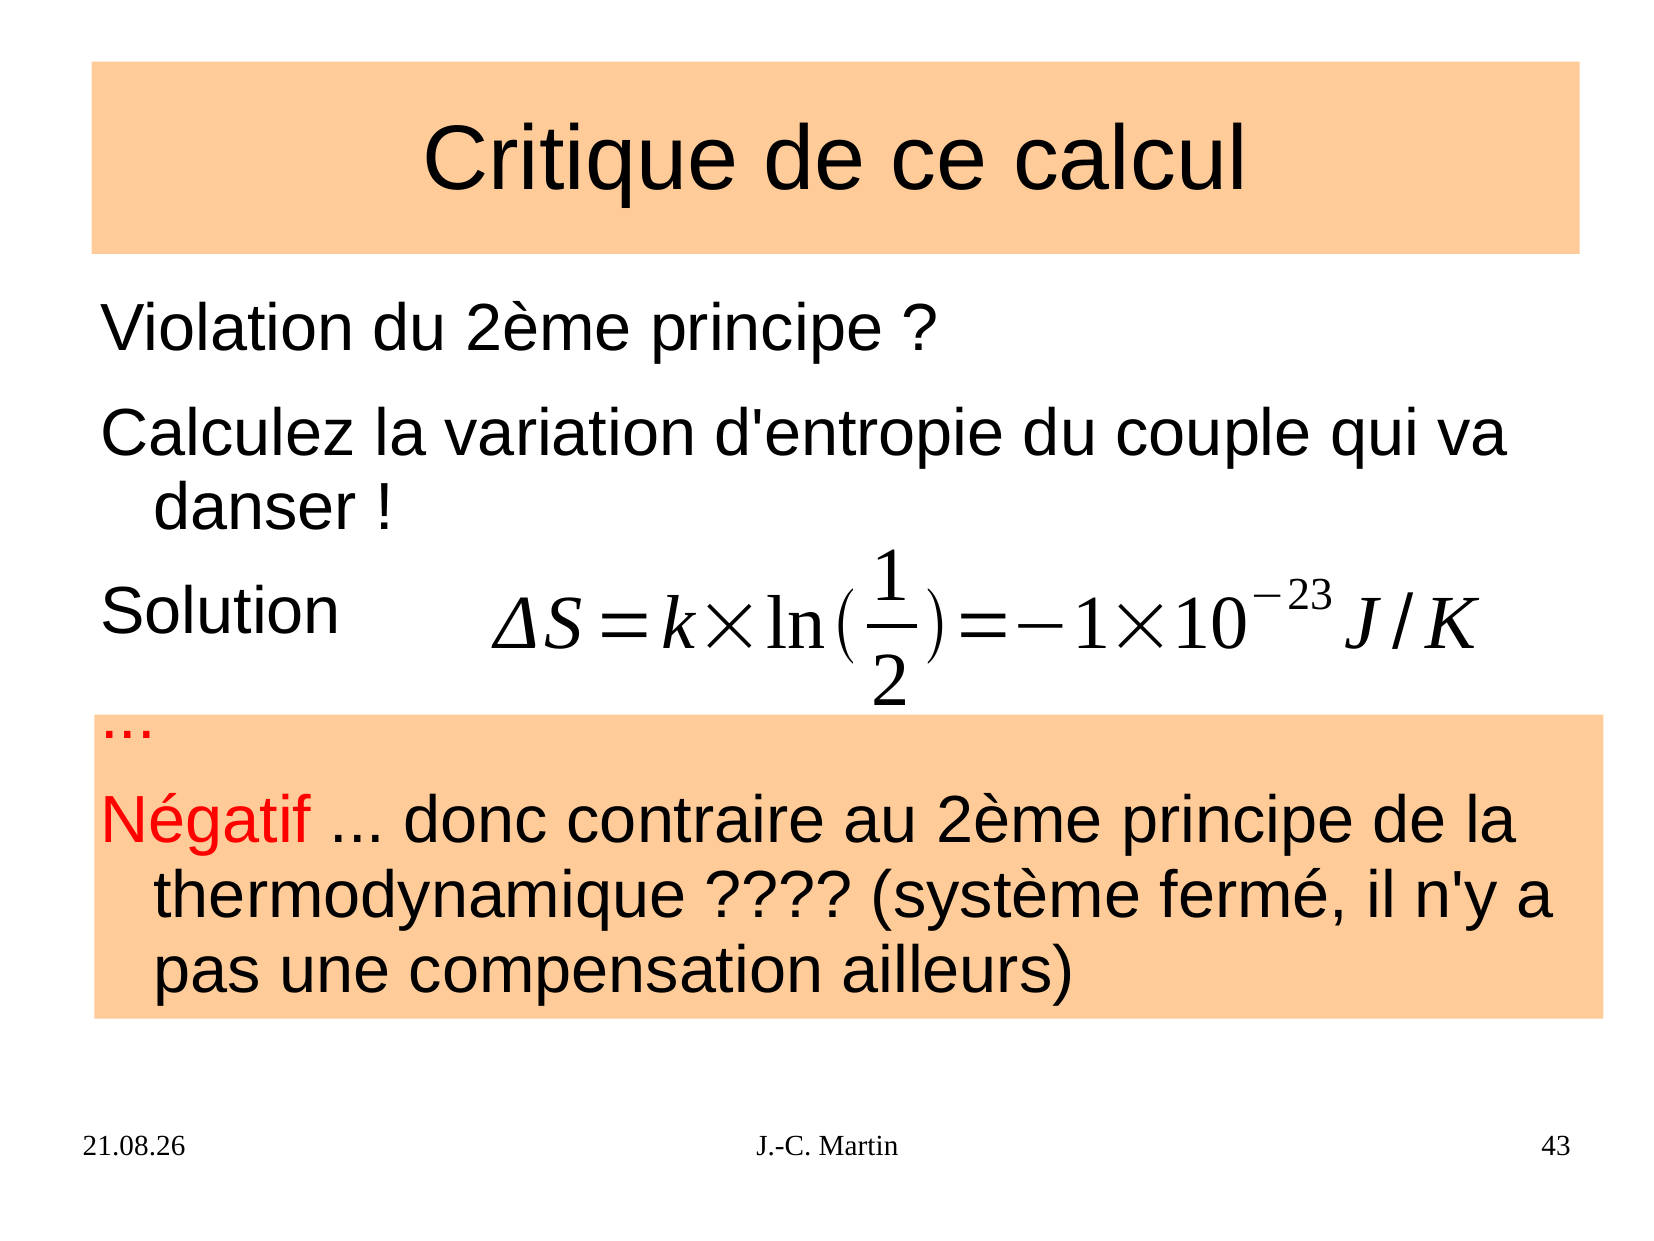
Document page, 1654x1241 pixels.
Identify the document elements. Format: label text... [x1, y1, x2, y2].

title Critique de ce calcul [91, 61, 1580, 254]
text_box [1571, 714, 1604, 1019]
chart [475, 528, 1493, 727]
list Violation du 2ème principe ? Calculez la variation d'entropie du couple qui va danser ! Solution ... Négatif ... donc contraire au 2ème principe de la thermodynamique ???? (système fermé, il n'y a pas une compensation ailleurs) [82, 290, 1571, 1094]
